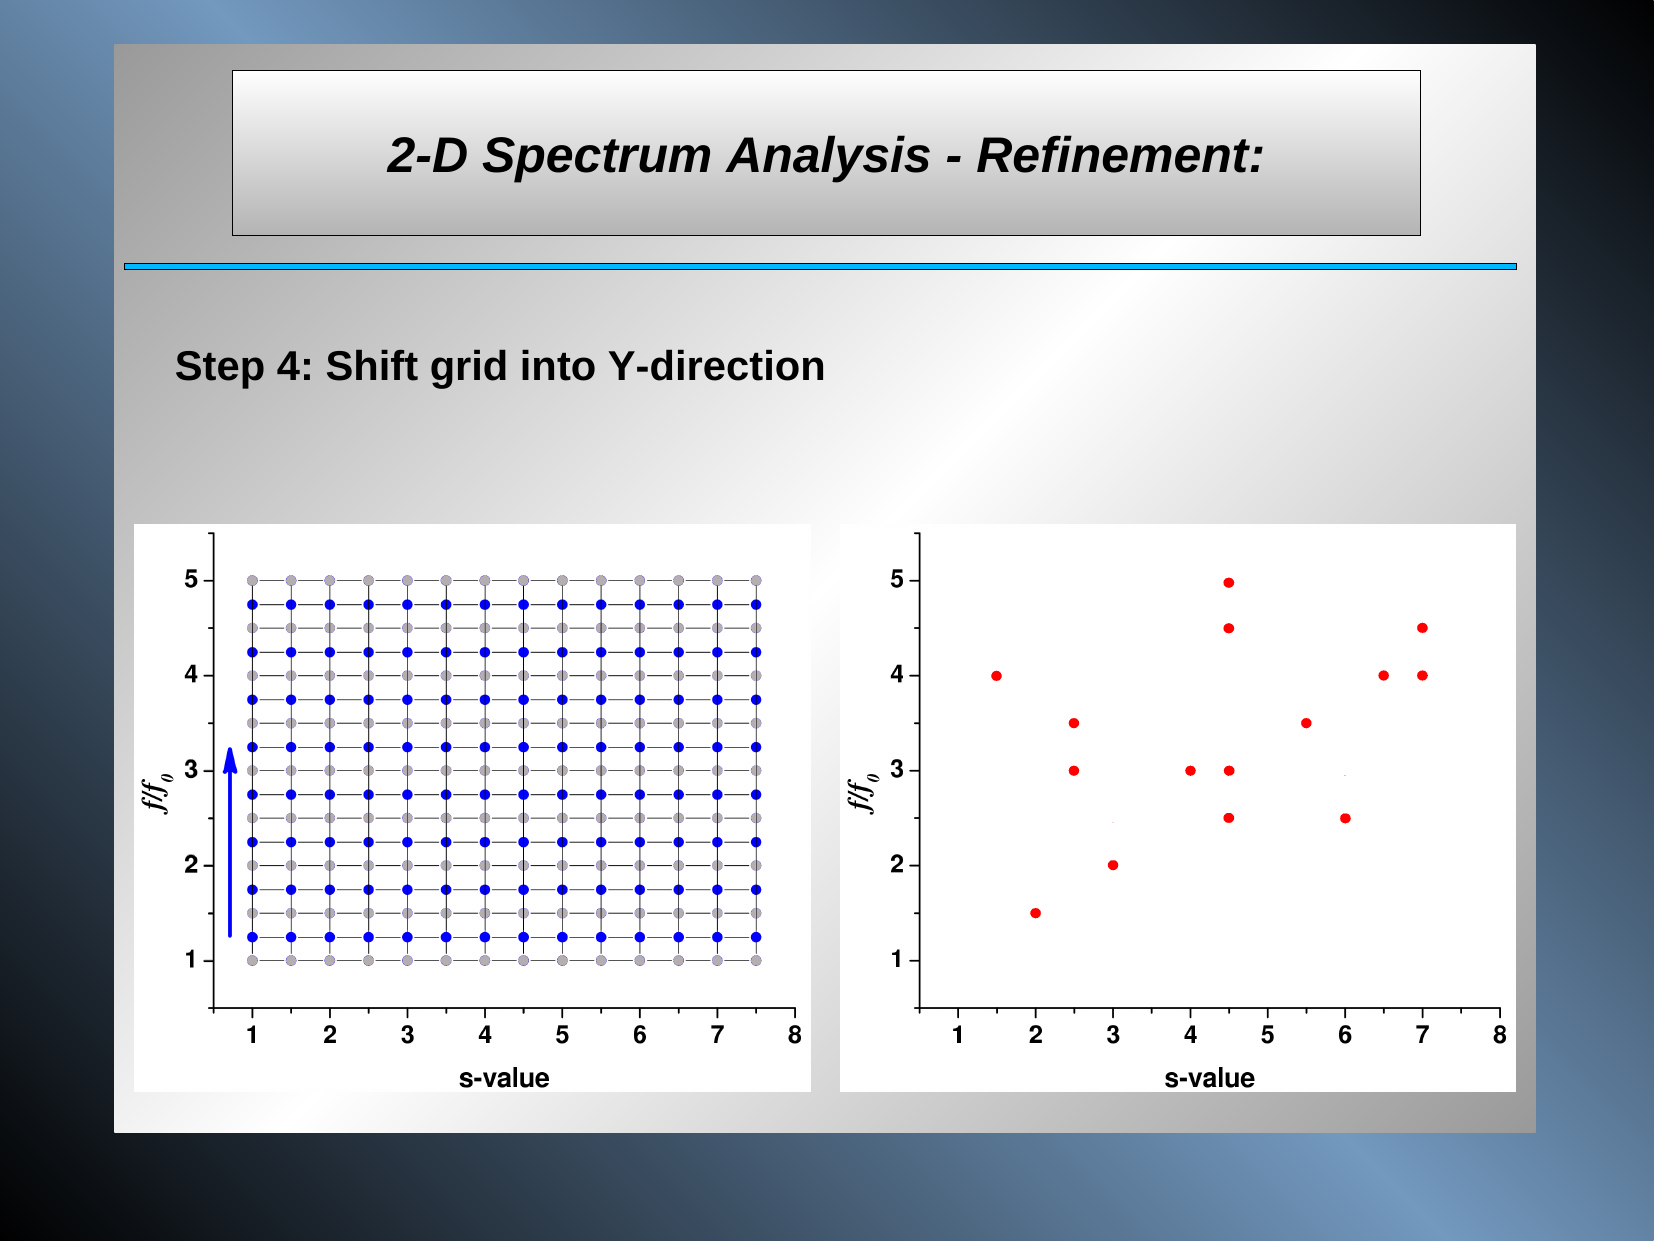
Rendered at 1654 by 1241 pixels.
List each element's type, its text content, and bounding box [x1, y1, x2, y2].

text_box [124, 263, 1517, 270]
picture [134, 524, 811, 1092]
text_box Step 4: Shift grid into Y-direction [137, 343, 1491, 390]
text_box 2-D Spectrum Analysis - Refinement: [246, 127, 1407, 183]
picture [840, 524, 1516, 1092]
text_box [232, 70, 1421, 236]
